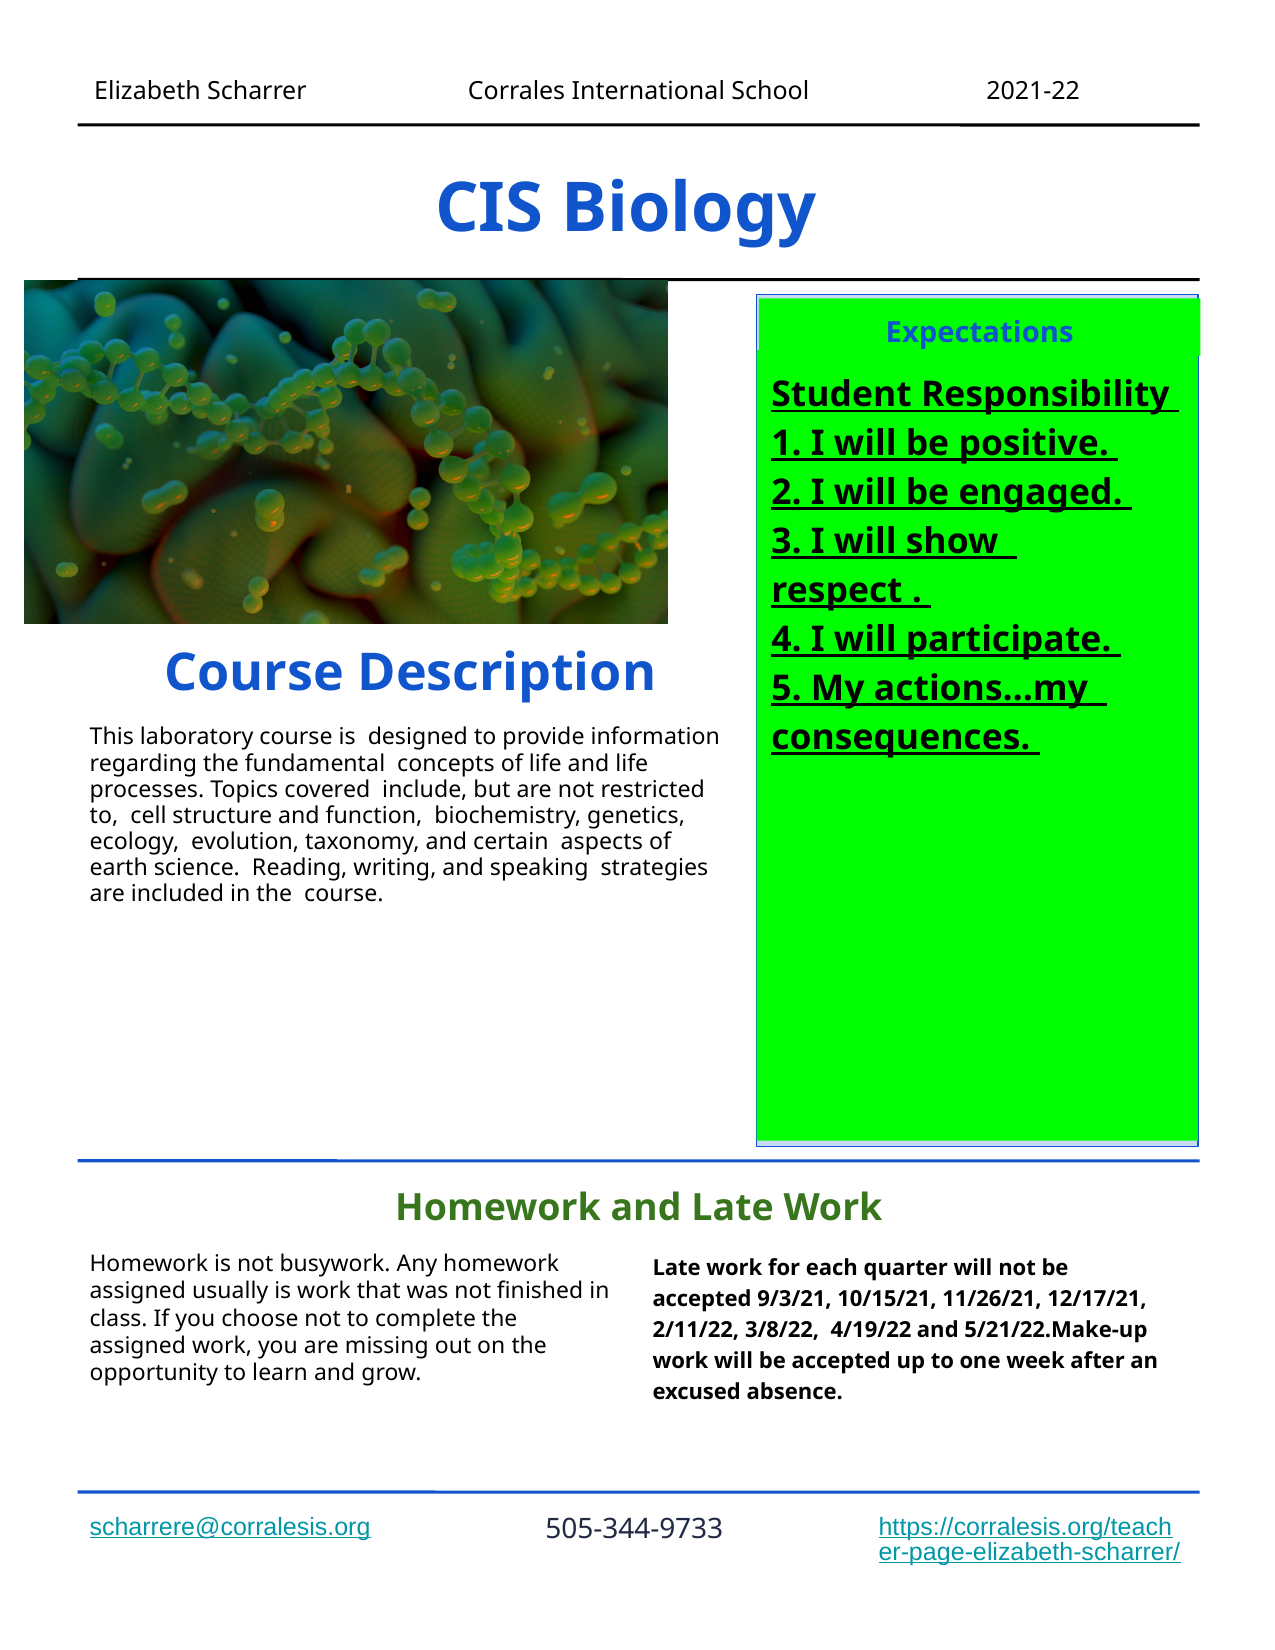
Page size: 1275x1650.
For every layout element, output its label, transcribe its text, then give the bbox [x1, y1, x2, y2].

text_box Homework and Late Work [78, 1168, 1200, 1226]
text_box 505-344-9733 [413, 1495, 856, 1560]
text_box Late work for each quarter will not be accepted 9/3/21, 10/15/21, 11/26/21, 12/17/21, 2/11/22, 3/8/22, 4/19/22 and 5/21/22.Make-up work will be accepted up to one week after an excused absence. [637, 1233, 1193, 1473]
text_box Course Description [80, 623, 741, 709]
text_box This laboratory course is designed to provide information regarding the fundamental concepts of life and life processes. Topics covered include, but are not restricted to, cell structure and function, biochemistry, genetics, ecology, evolution, taxonomy, and certain aspects of earth science. Reading, writing, and speaking strategies are included in the course. [74, 709, 744, 949]
text_box Corrales International School [418, 59, 860, 123]
text_box [756, 1141, 1198, 1147]
text_box Student Responsibility 1. I will be positive. 2. I will be engaged. 3. I will show respect . 4. I will participate. 5. My actions…my consequences. [756, 350, 1198, 1141]
text_box scharrere@corralesis.org [74, 1495, 405, 1560]
text_box 2021-22 [868, 59, 1198, 123]
text_box [756, 294, 1198, 350]
text_box CIS Biology [65, 147, 1188, 256]
text_box Expectations [758, 298, 1201, 357]
text_box Homework is not busywork. Any homework assigned usually is work that was not finished in class. If you choose not to complete the assigned work, you are missing out on the opportunity to learn and grow. [74, 1233, 630, 1481]
text_box Elizabeth Scharrer [79, 59, 409, 123]
text_box https://corralesis.org/teacher-page-elizabeth-scharrer/ [863, 1495, 1198, 1560]
picture [24, 280, 668, 624]
